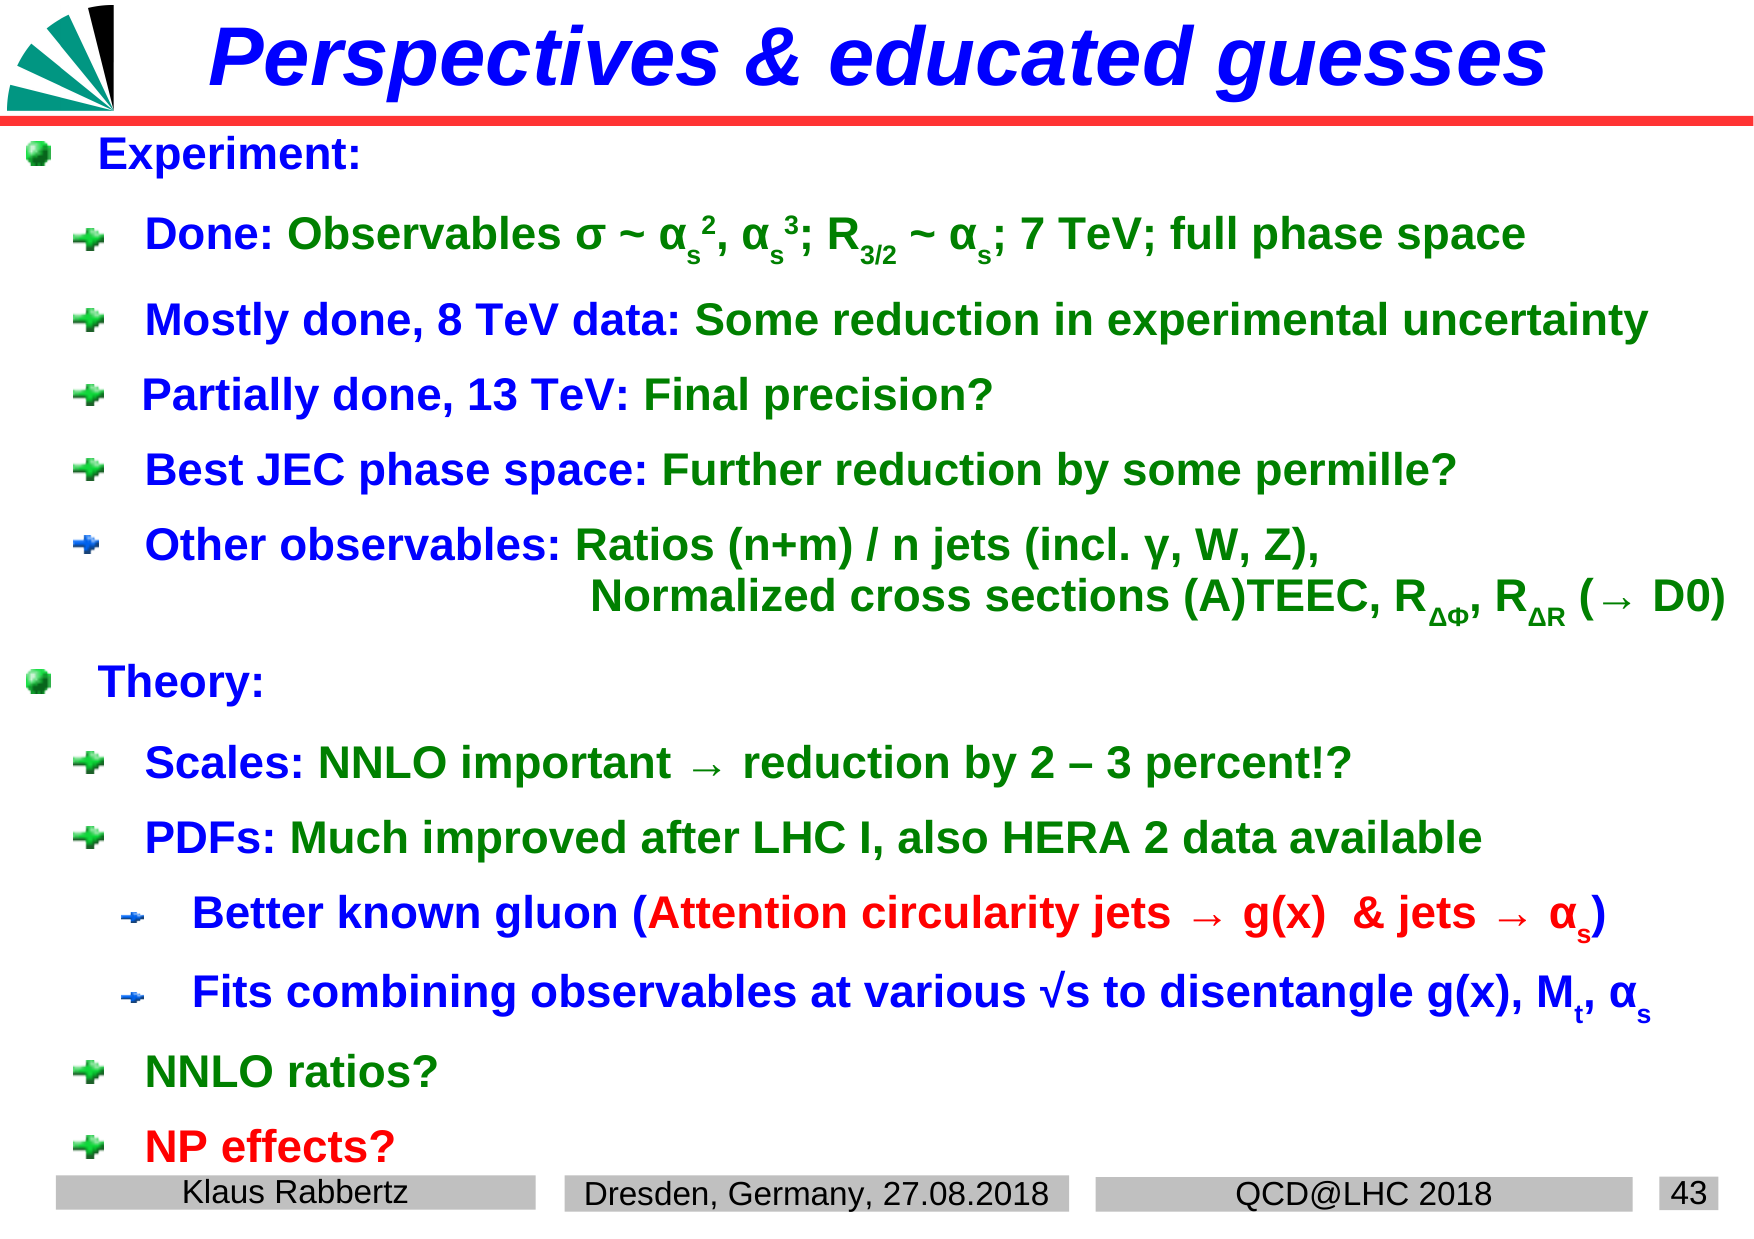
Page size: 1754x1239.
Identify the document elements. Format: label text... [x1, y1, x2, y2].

title Perspectives & educated guesses [129, 0, 1629, 114]
list Experiment: Done: Observables σ ~ αs2, αs3; R3/2 ~ αs; 7 TeV; full phase space Mostly done, 8 TeV data: Some reduction in experimental uncertainty Partially done, 13 TeV: Final precision? Best JEC phase space: Further reduction by some permille? Other observables: Ratios (n+m) / n jets (incl. γ, W, Z), Normalized cross sections (A)TEEC, RΔΦ, RΔR (→ D0) Theory: Scales: NNLO important → reduction by 2 – 3 percent!? PDFs: Much improved after LHC I, also HERA 2 data available Better known gluon (Attention circularity jets → g(x) & jets → αs) Fits combining observables at various √s to disentangle g(x), Mt, αs NNLO ratios? NP effects? [14, 127, 1754, 1173]
picture [7, 5, 114, 112]
